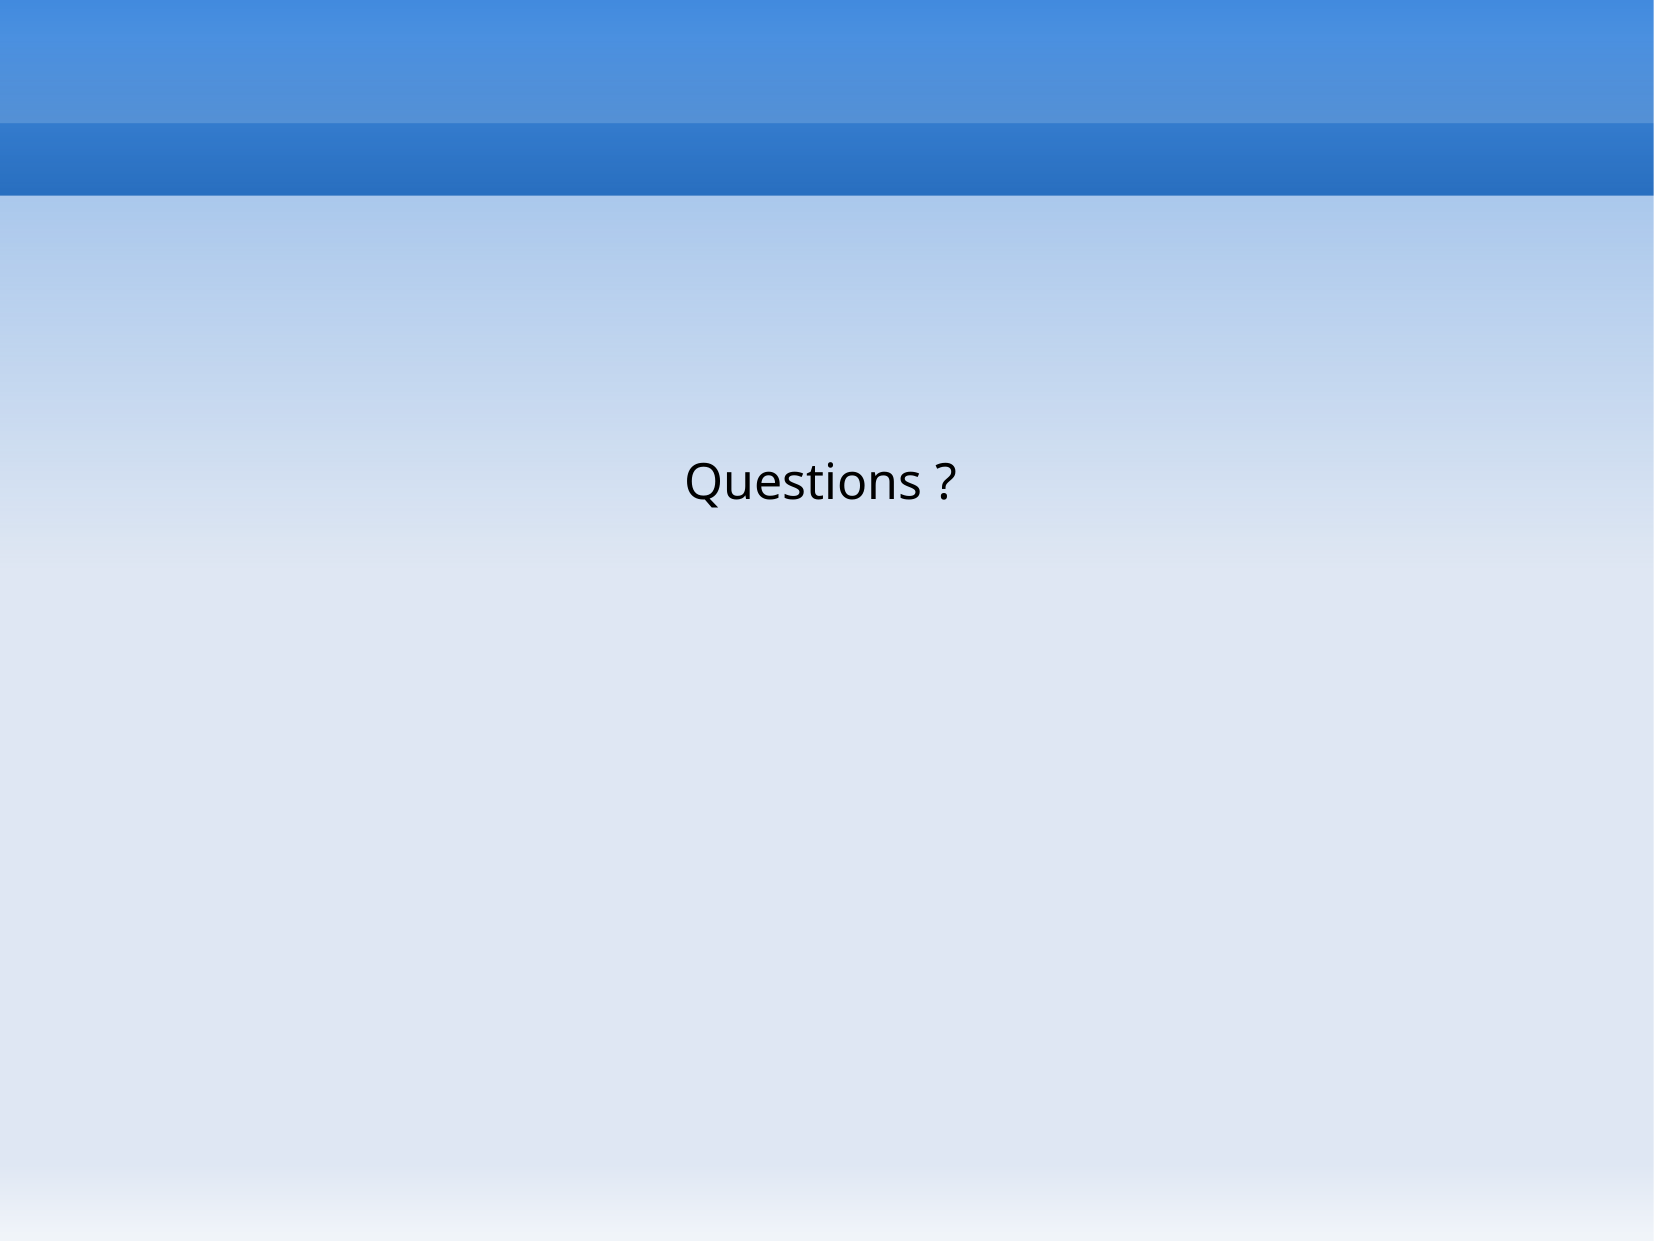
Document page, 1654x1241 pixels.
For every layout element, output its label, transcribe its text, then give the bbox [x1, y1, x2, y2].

picture [0, 0, 1654, 1241]
subtitle Questions ? [76, 0, 1565, 1109]
